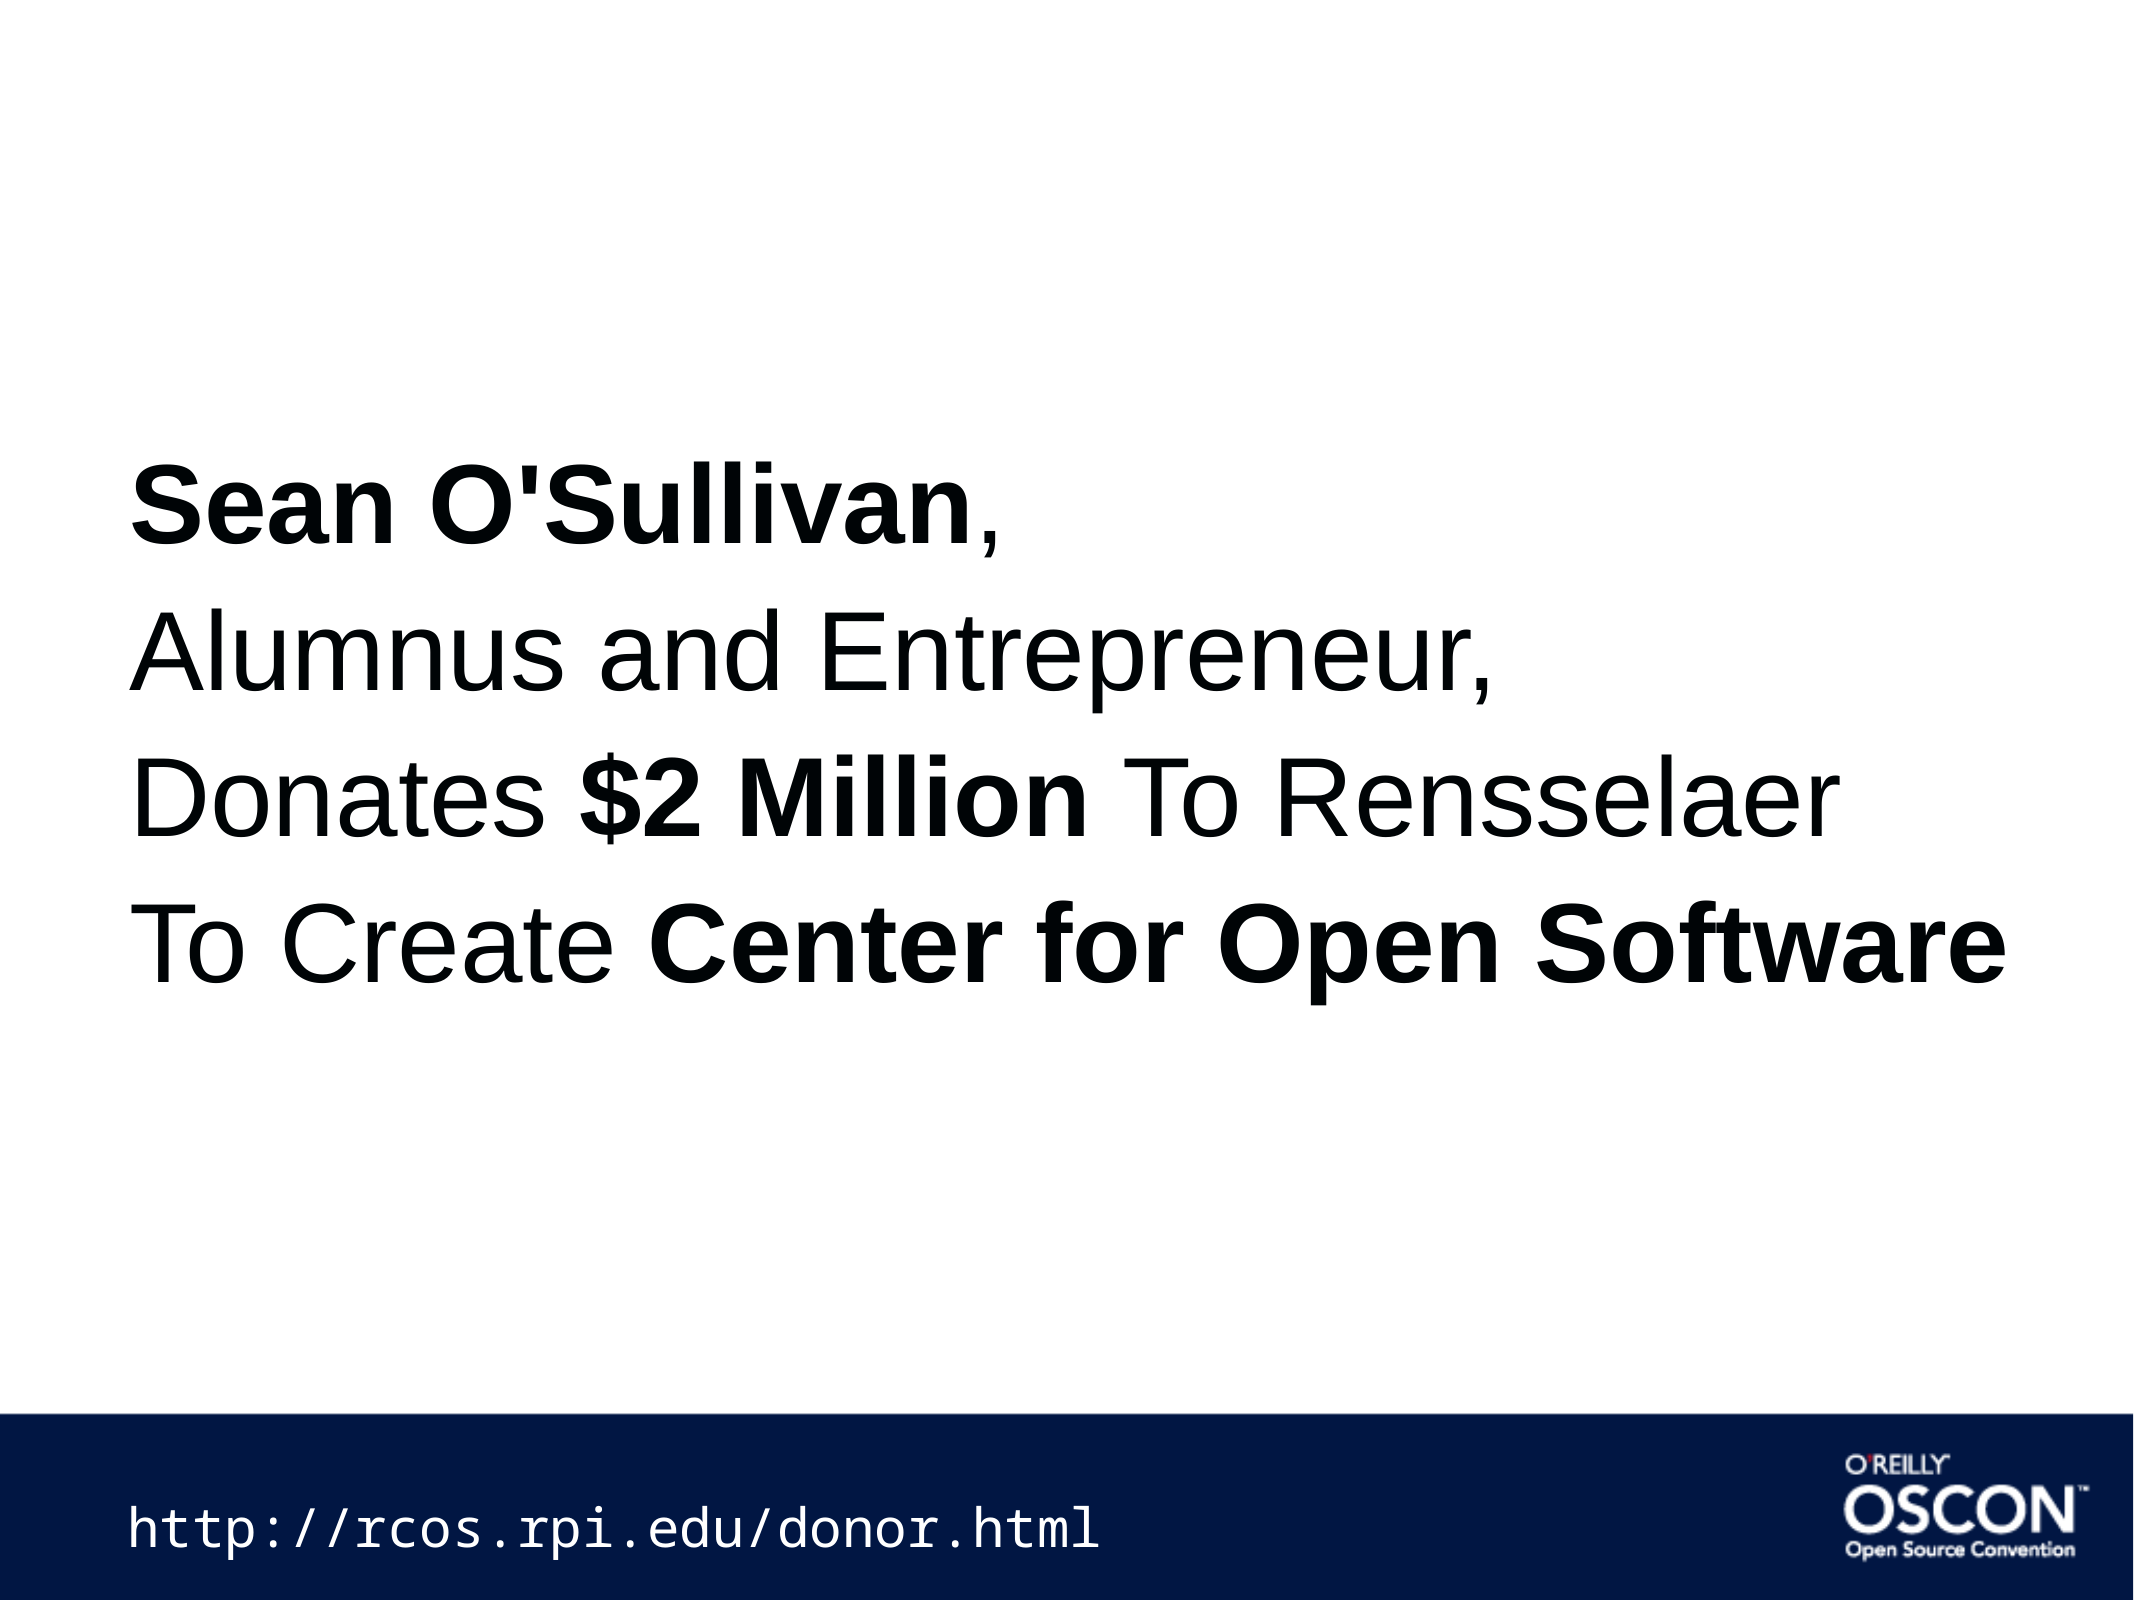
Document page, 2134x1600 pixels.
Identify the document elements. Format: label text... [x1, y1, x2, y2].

text_box http://rcos.rpi.edu/donor.html [112, 1485, 1838, 1566]
picture [0, 0, 2134, 1600]
subtitle Sean O'Sullivan, Alumnus and Entrepreneur, Donates $2 Million To Rensselaer To Create Center for Open Software [41, 113, 2094, 1341]
